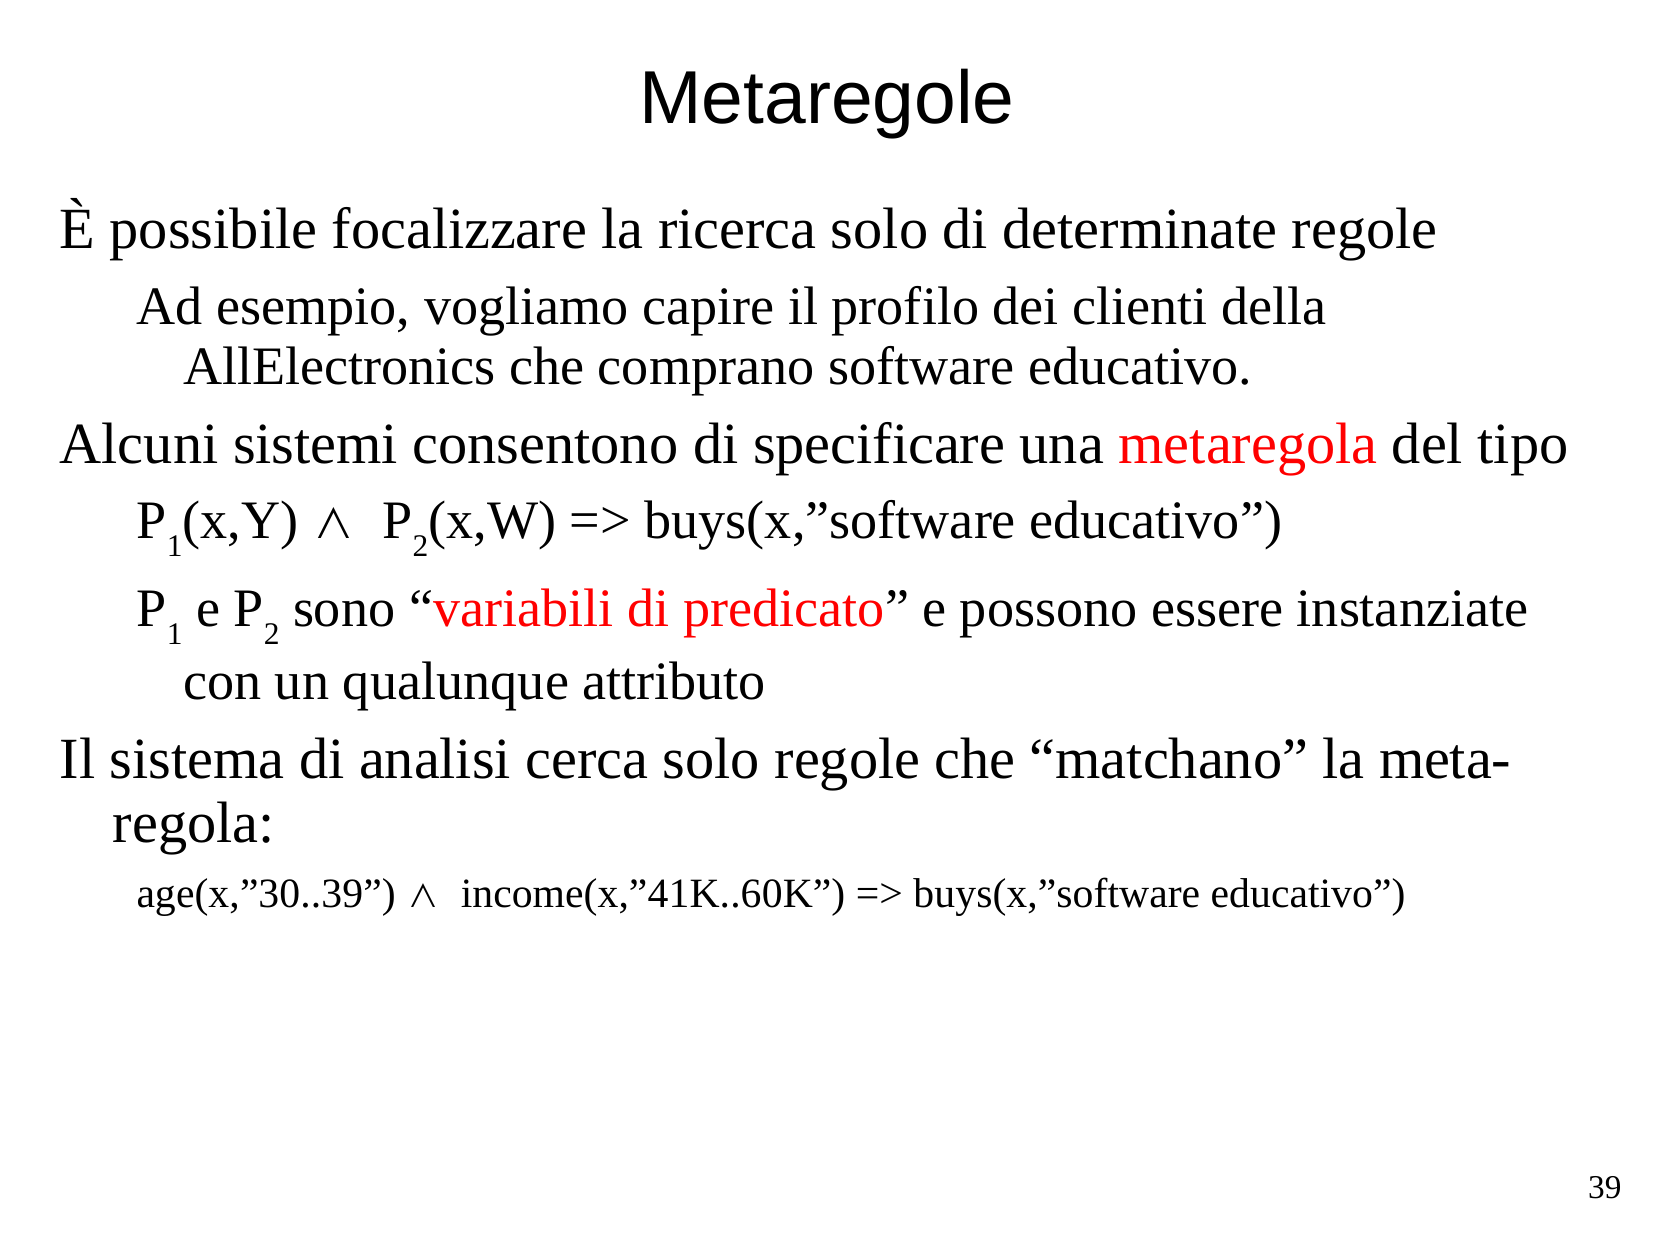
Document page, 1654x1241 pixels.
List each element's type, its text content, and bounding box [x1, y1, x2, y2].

title Metaregole [37, 30, 1617, 166]
list È possibile focalizzare la ricerca solo di determinate regole Ad esempio, vogliamo capire il profilo dei clienti della AllElectronics che comprano software educativo. Alcuni sistemi consentono di specificare una metaregola del tipo P1(x,Y) ∧ P2(x,W) => buys(x,”software educativo”) P1 e P2 sono “variabili di predicato” e possono essere instanziate con un qualunque attributo Il sistema di analisi cerca solo regole che “matchano” la meta-regola: age(x,”30..39”) ∧ income(x,”41K..60K”) => buys(x,”software educativo”) [42, 196, 1612, 1187]
